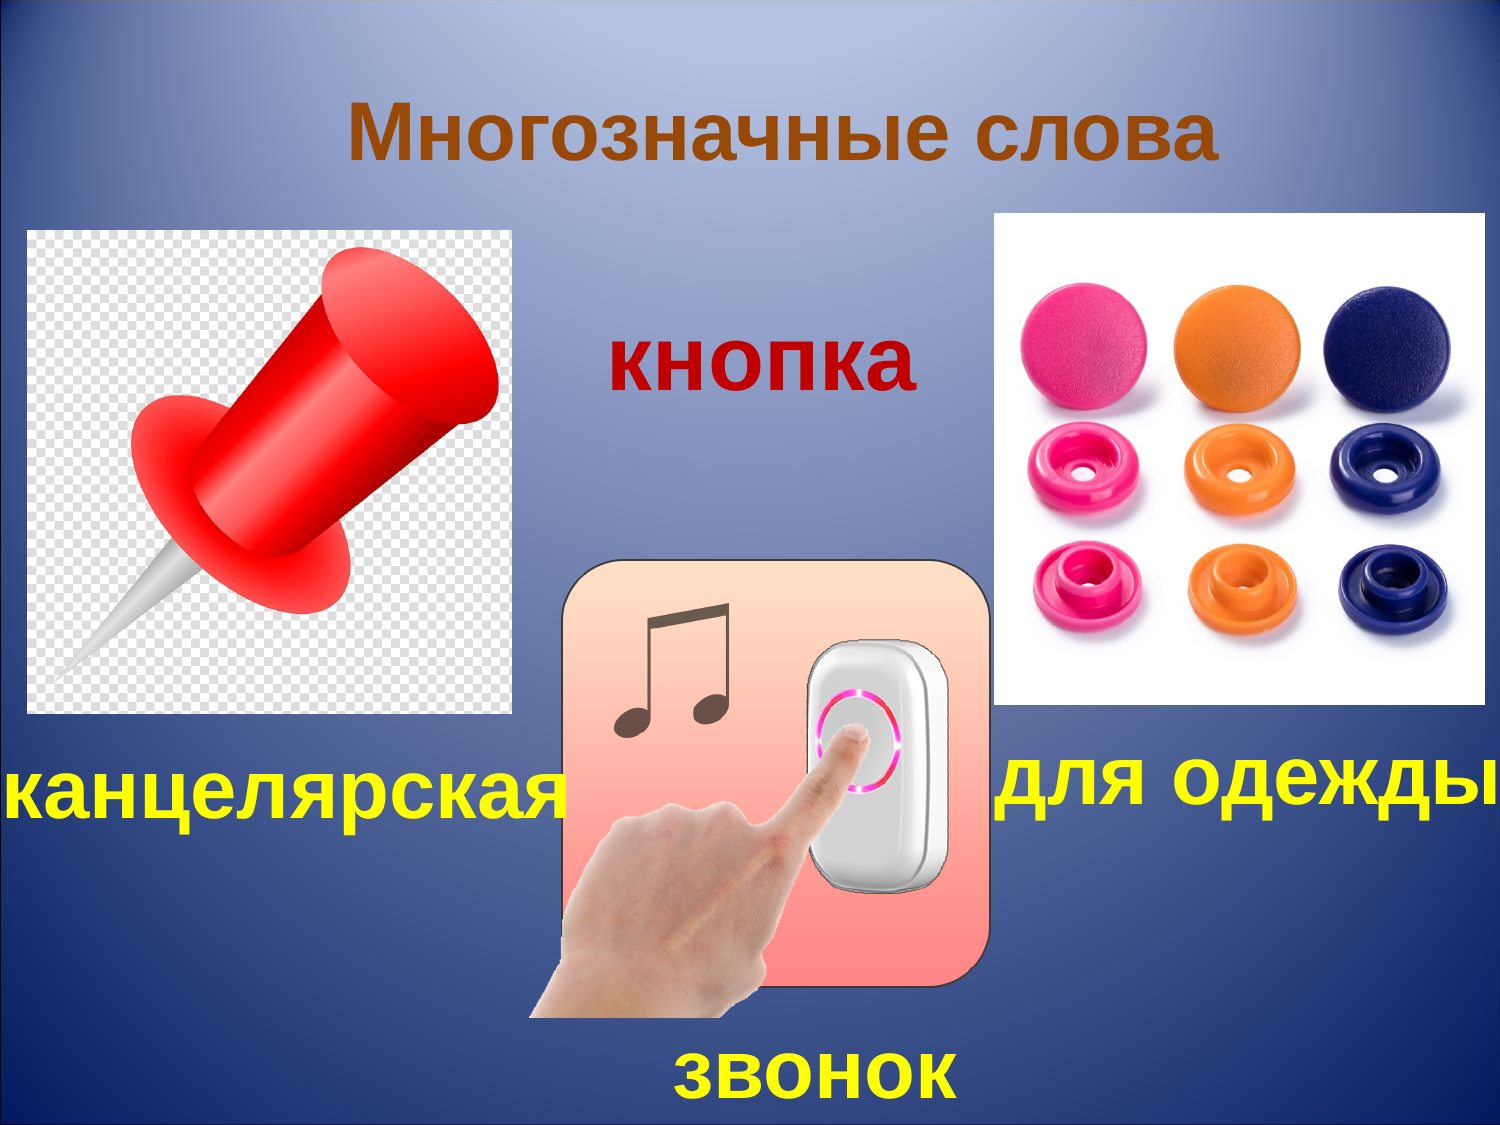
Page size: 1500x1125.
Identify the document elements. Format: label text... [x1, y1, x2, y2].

picture [27, 230, 512, 714]
text_box кнопка [592, 290, 932, 417]
picture [529, 213, 1485, 1018]
text_box для одежды [979, 713, 1500, 830]
text_box звонок [657, 1007, 973, 1124]
text_box Многозначные слова [331, 69, 1235, 185]
text_box канцелярская [0, 727, 588, 844]
